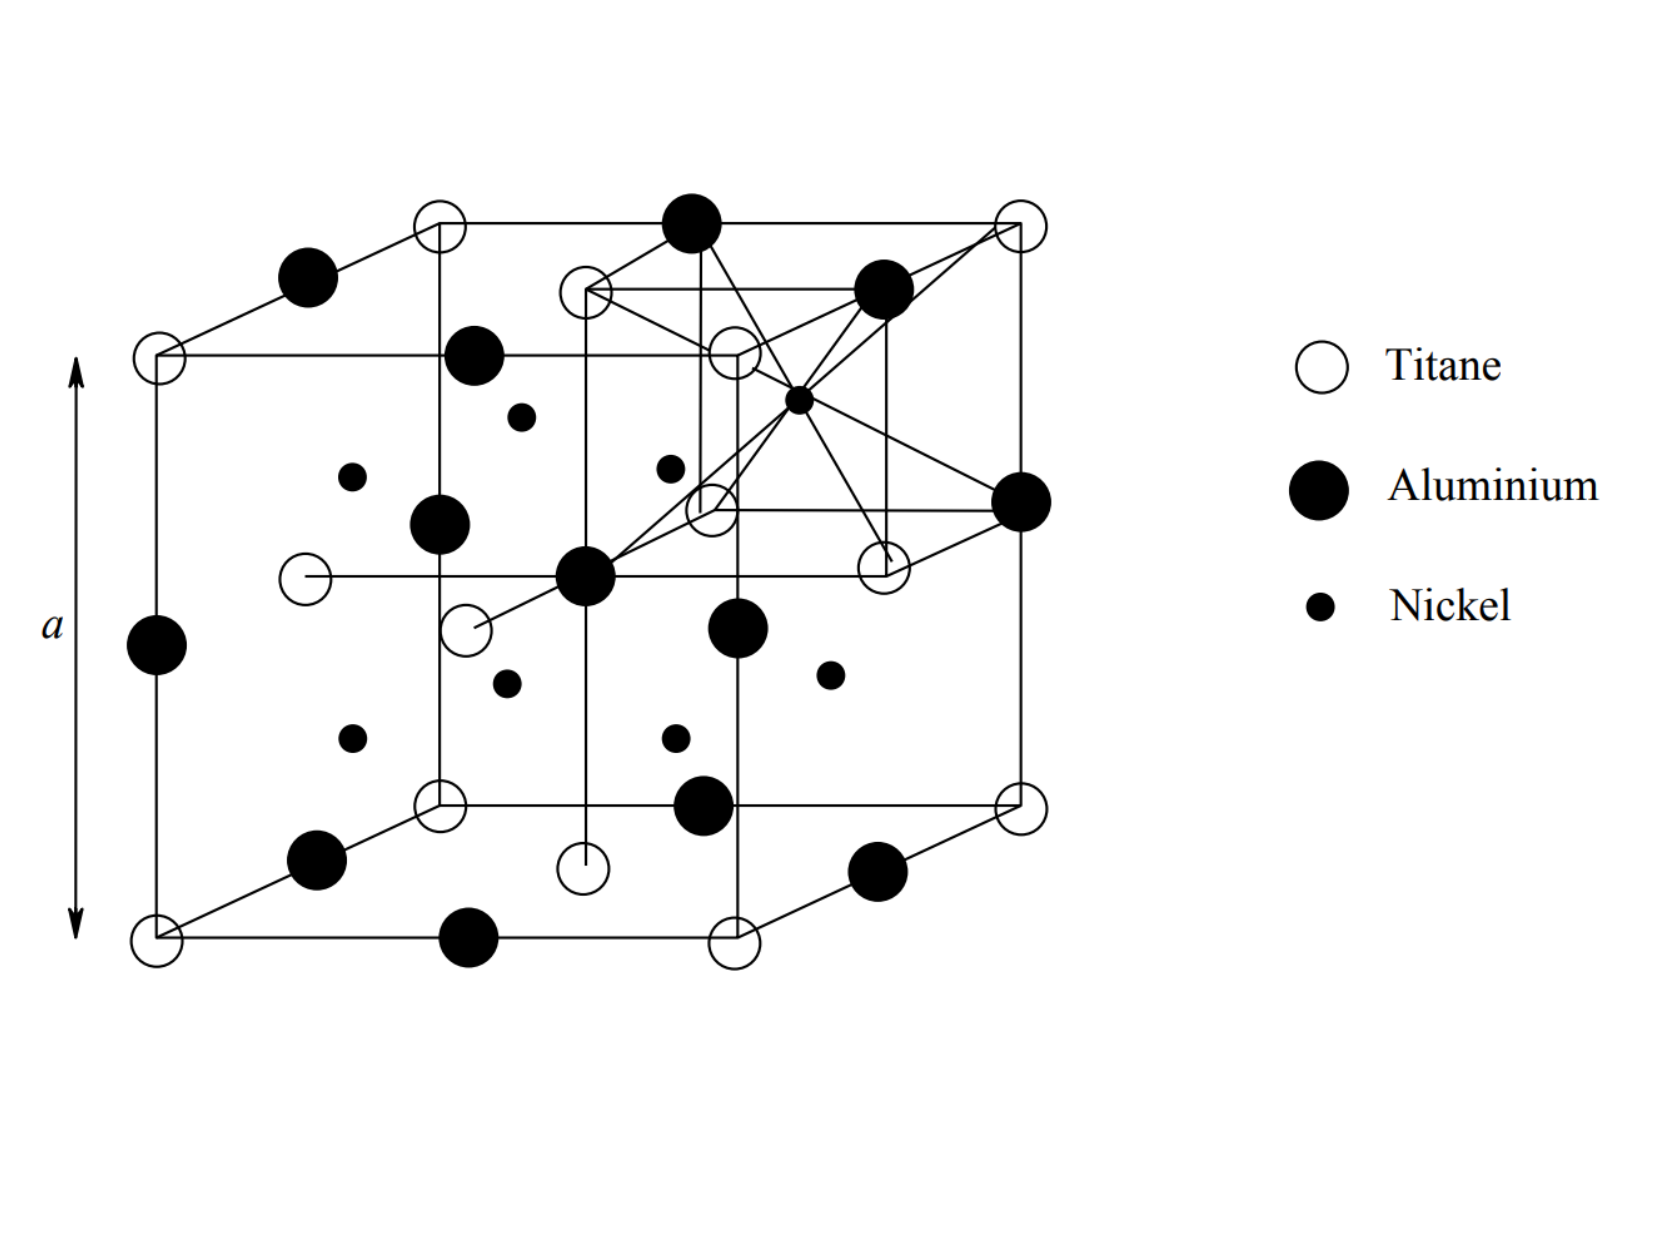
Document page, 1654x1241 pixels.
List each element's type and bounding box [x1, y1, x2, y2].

picture [23, 187, 1607, 981]
